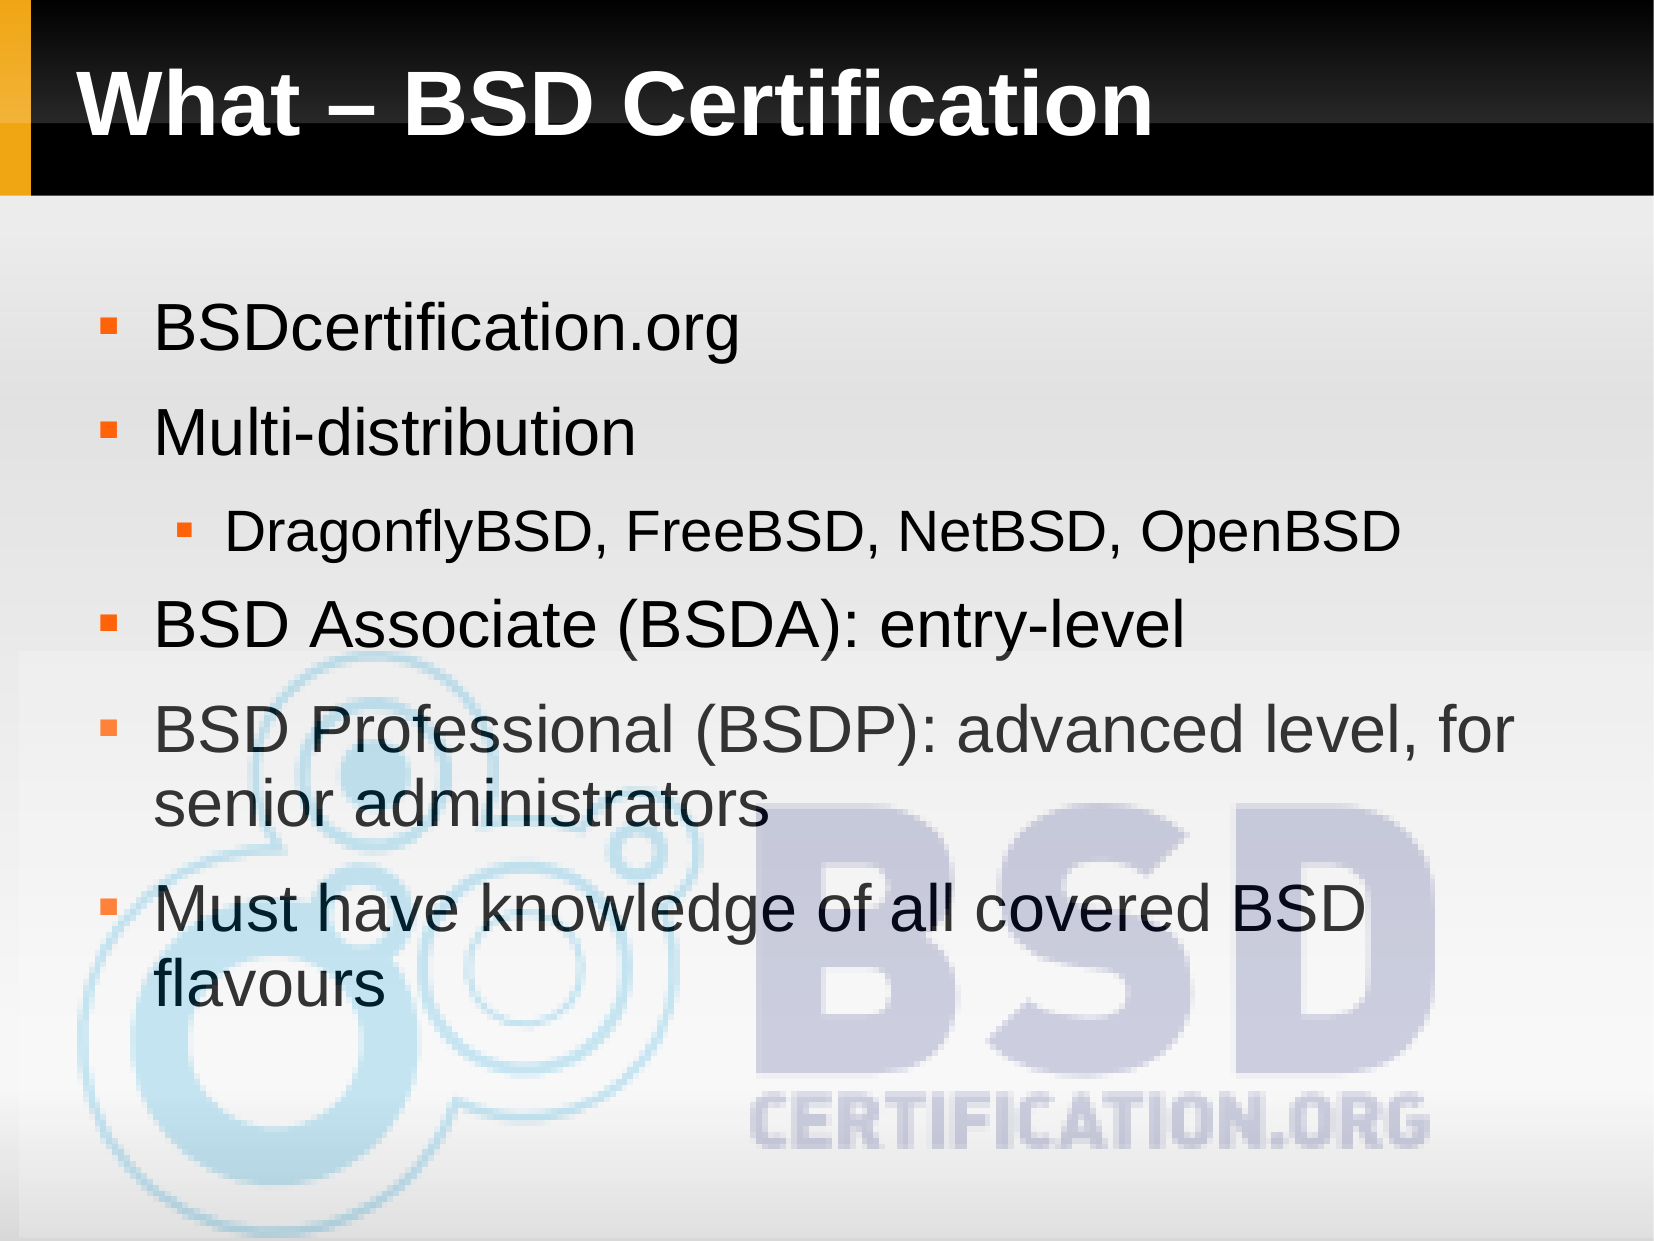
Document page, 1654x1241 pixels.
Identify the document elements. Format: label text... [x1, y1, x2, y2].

list BSDcertification.org Multi-distribution DragonflyBSD, FreeBSD, NetBSD, OpenBSD BSD Associate (BSDA): entry-level BSD Professional (BSDP): advanced level, for senior administrators Must have knowledge of all covered BSD flavours [82, 290, 1571, 651]
picture [0, 0, 1654, 1241]
title What – BSD Certification [76, 0, 1565, 208]
